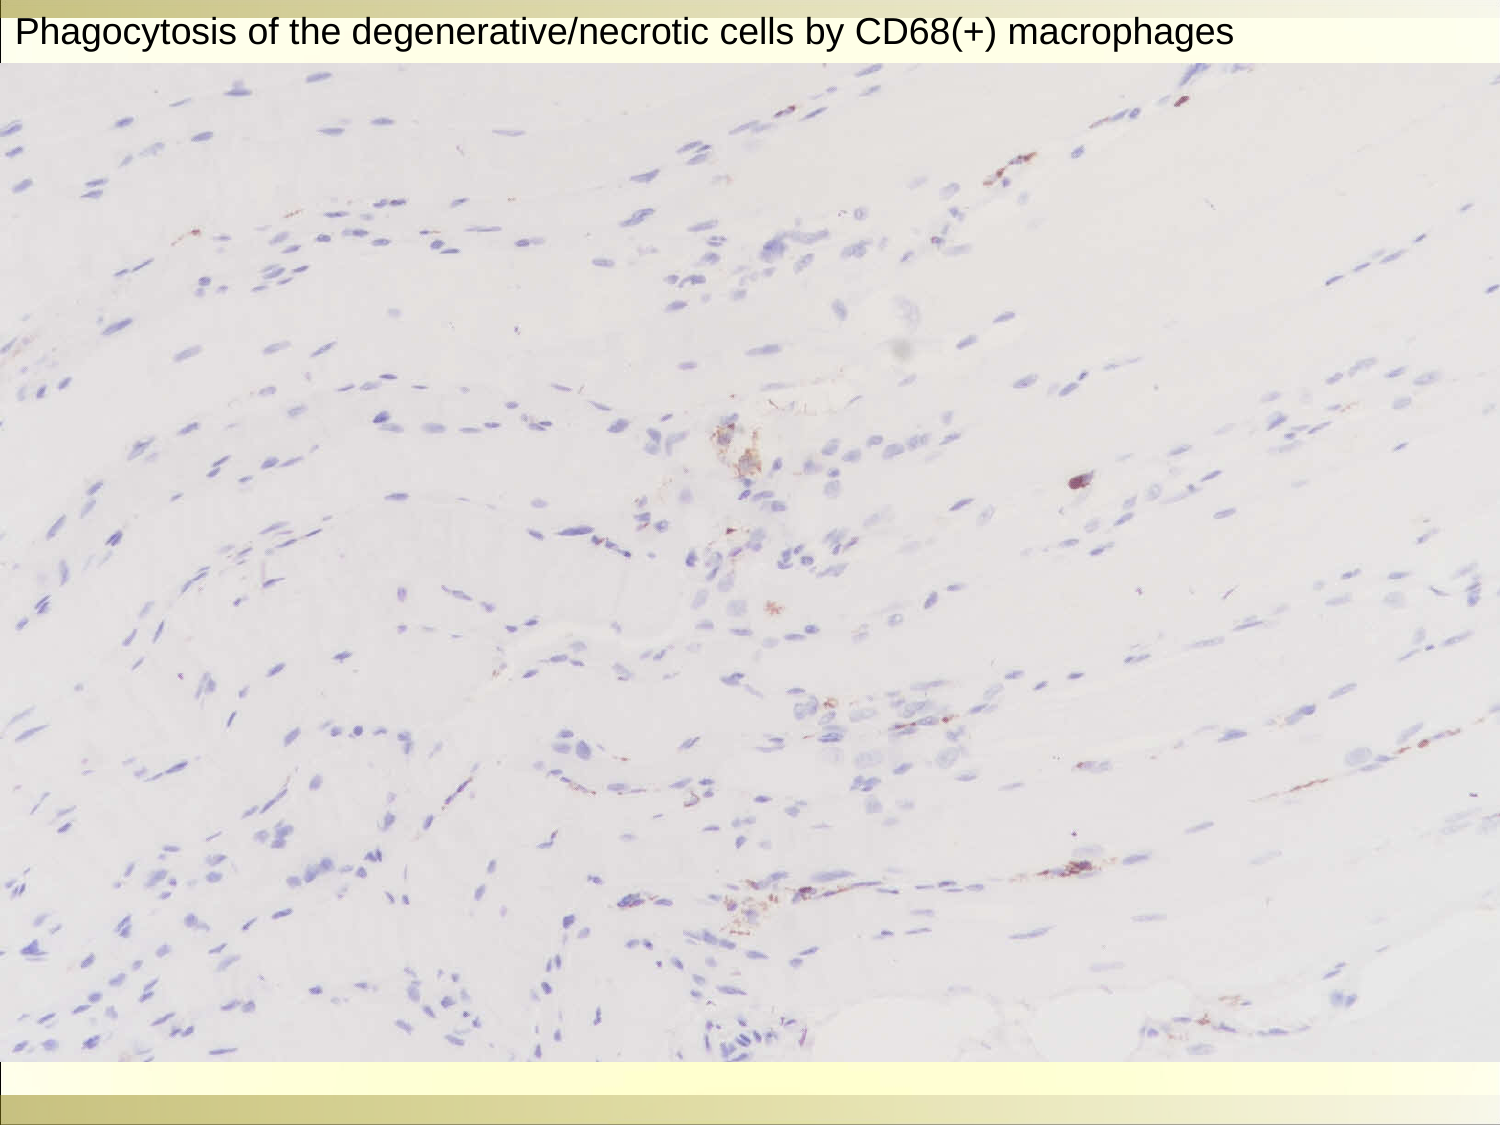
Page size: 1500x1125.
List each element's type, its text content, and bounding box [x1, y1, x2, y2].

text_box Phagocytosis of the degenerative/necrotic cells by CD68(+) macrophages [0, 0, 1447, 60]
picture [0, 18, 1500, 1095]
